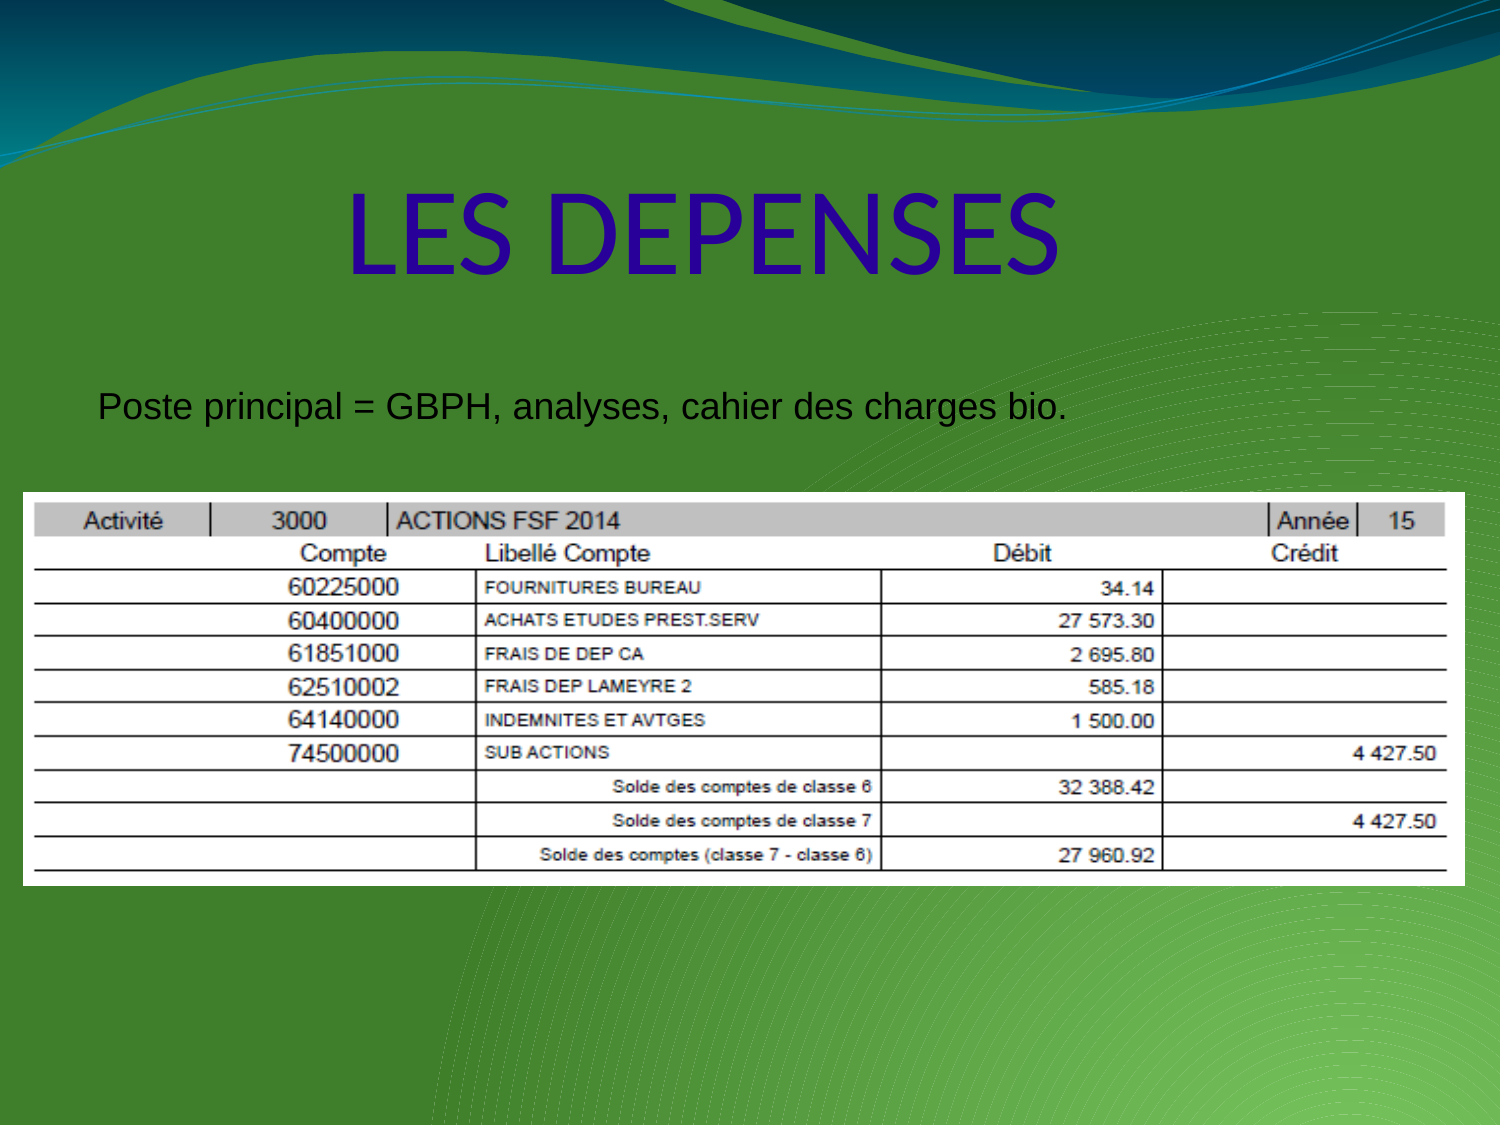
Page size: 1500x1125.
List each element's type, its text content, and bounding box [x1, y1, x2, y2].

picture [106, 125, 133, 133]
text_box Poste principal = GBPH, analyses, cahier des charges bio. [82, 377, 1418, 435]
text_box LES DEPENSES [330, 141, 1134, 307]
picture [65, 137, 83, 143]
picture [23, 492, 1465, 886]
picture [635, 90, 670, 94]
picture [737, 99, 771, 103]
